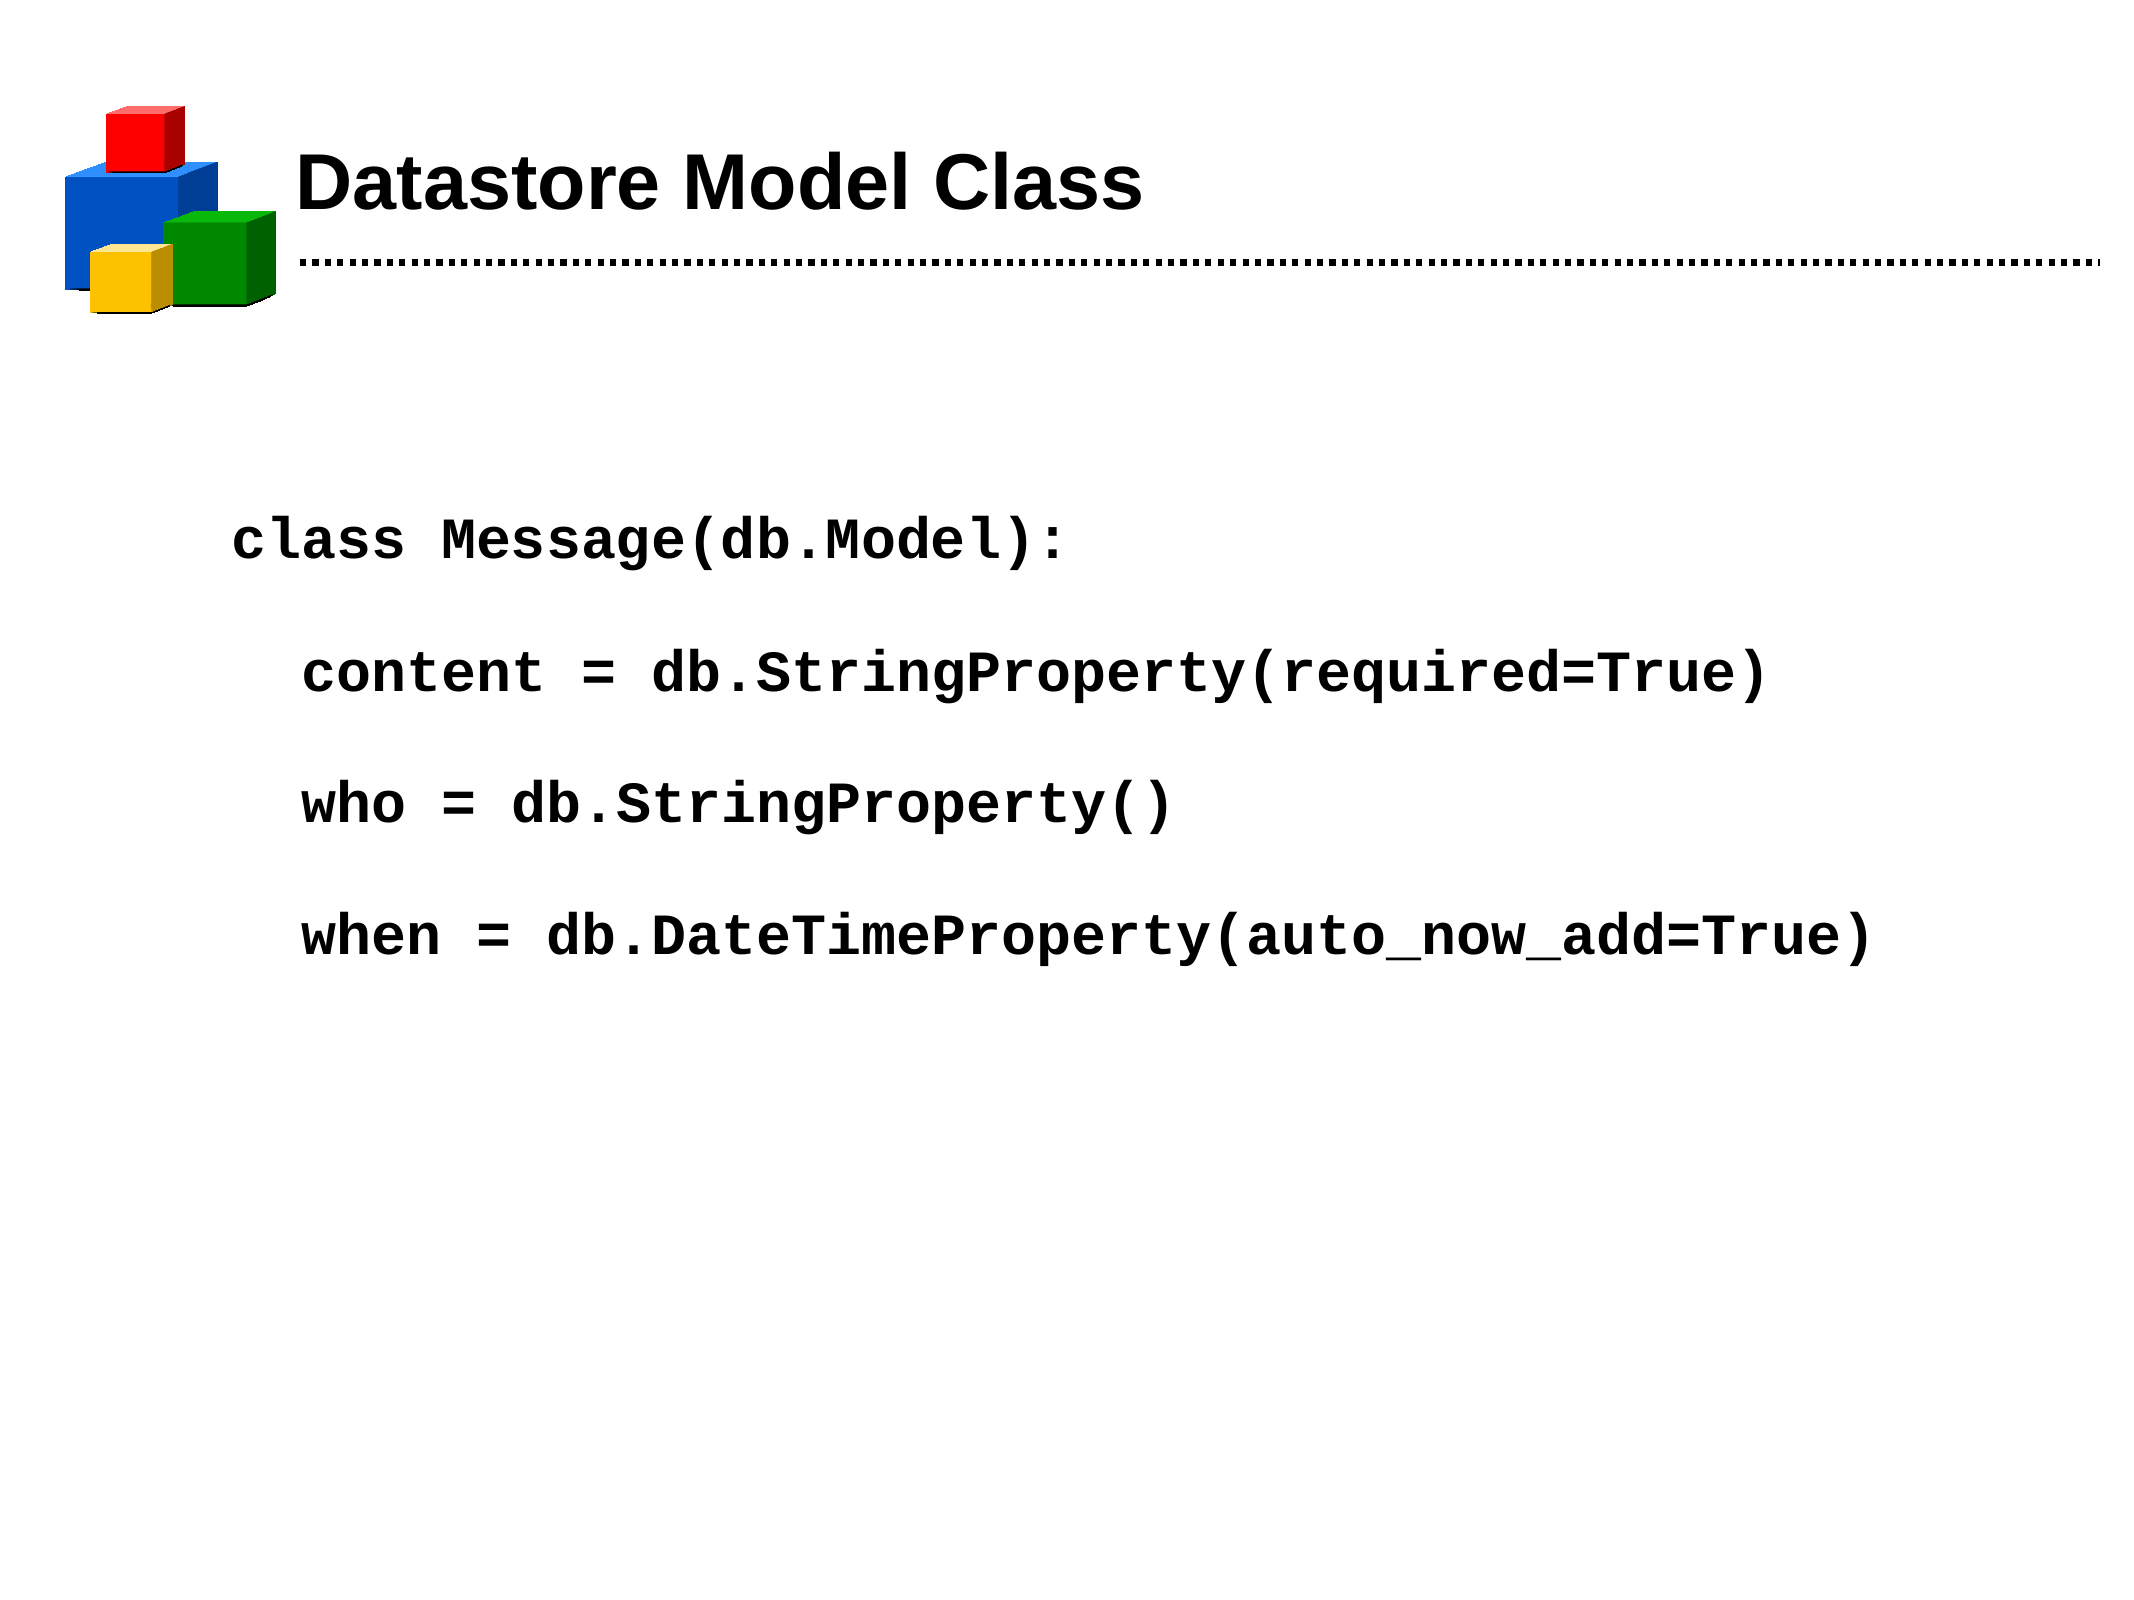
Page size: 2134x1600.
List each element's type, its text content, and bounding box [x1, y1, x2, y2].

text_box Datastore Model Class [295, 142, 2134, 230]
text_box class Message(db.Model): content = db.StringProperty(required=True) who = db.StringProperty() when = db.DateTimeProperty(auto_now_add=True) [222, 510, 1911, 1048]
